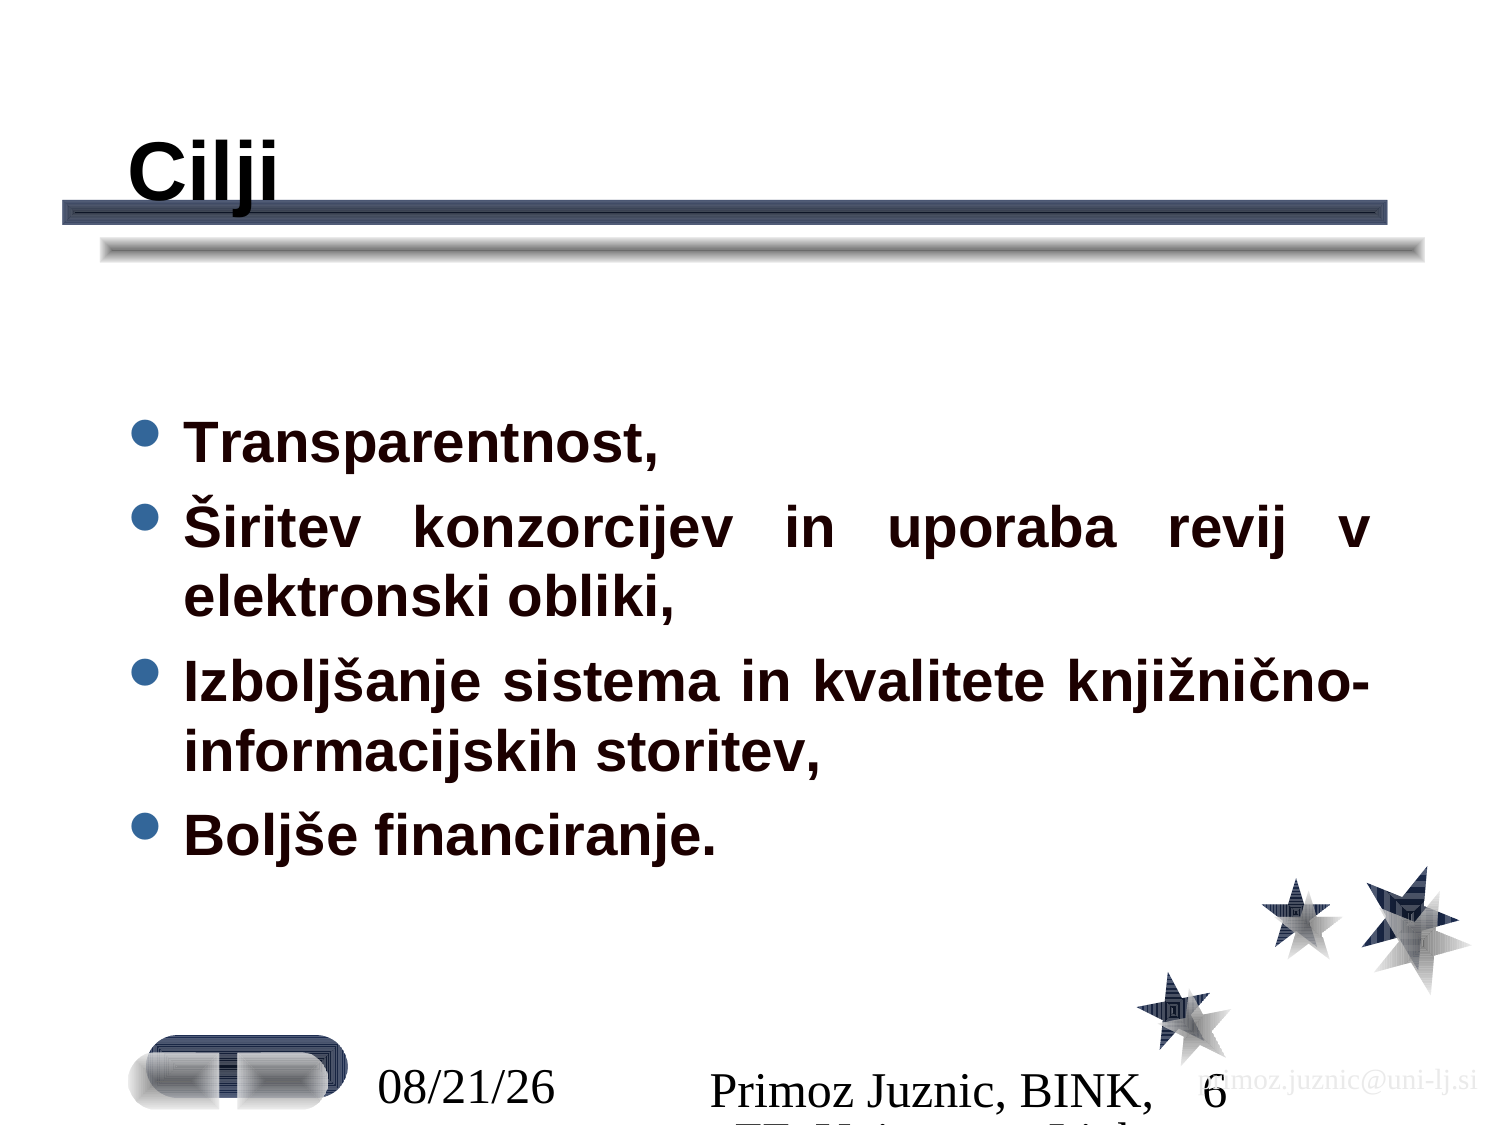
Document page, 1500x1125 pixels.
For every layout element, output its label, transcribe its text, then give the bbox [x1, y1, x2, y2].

list Transparentnost, Širitev konzorcijev in uporaba revij v elektronski obliki, Izboljšanje sistema in kvalitete knjižnično-informacijskih storitev, Boljše financiranje. [112, 312, 1388, 988]
title Cilji [112, 37, 1388, 225]
